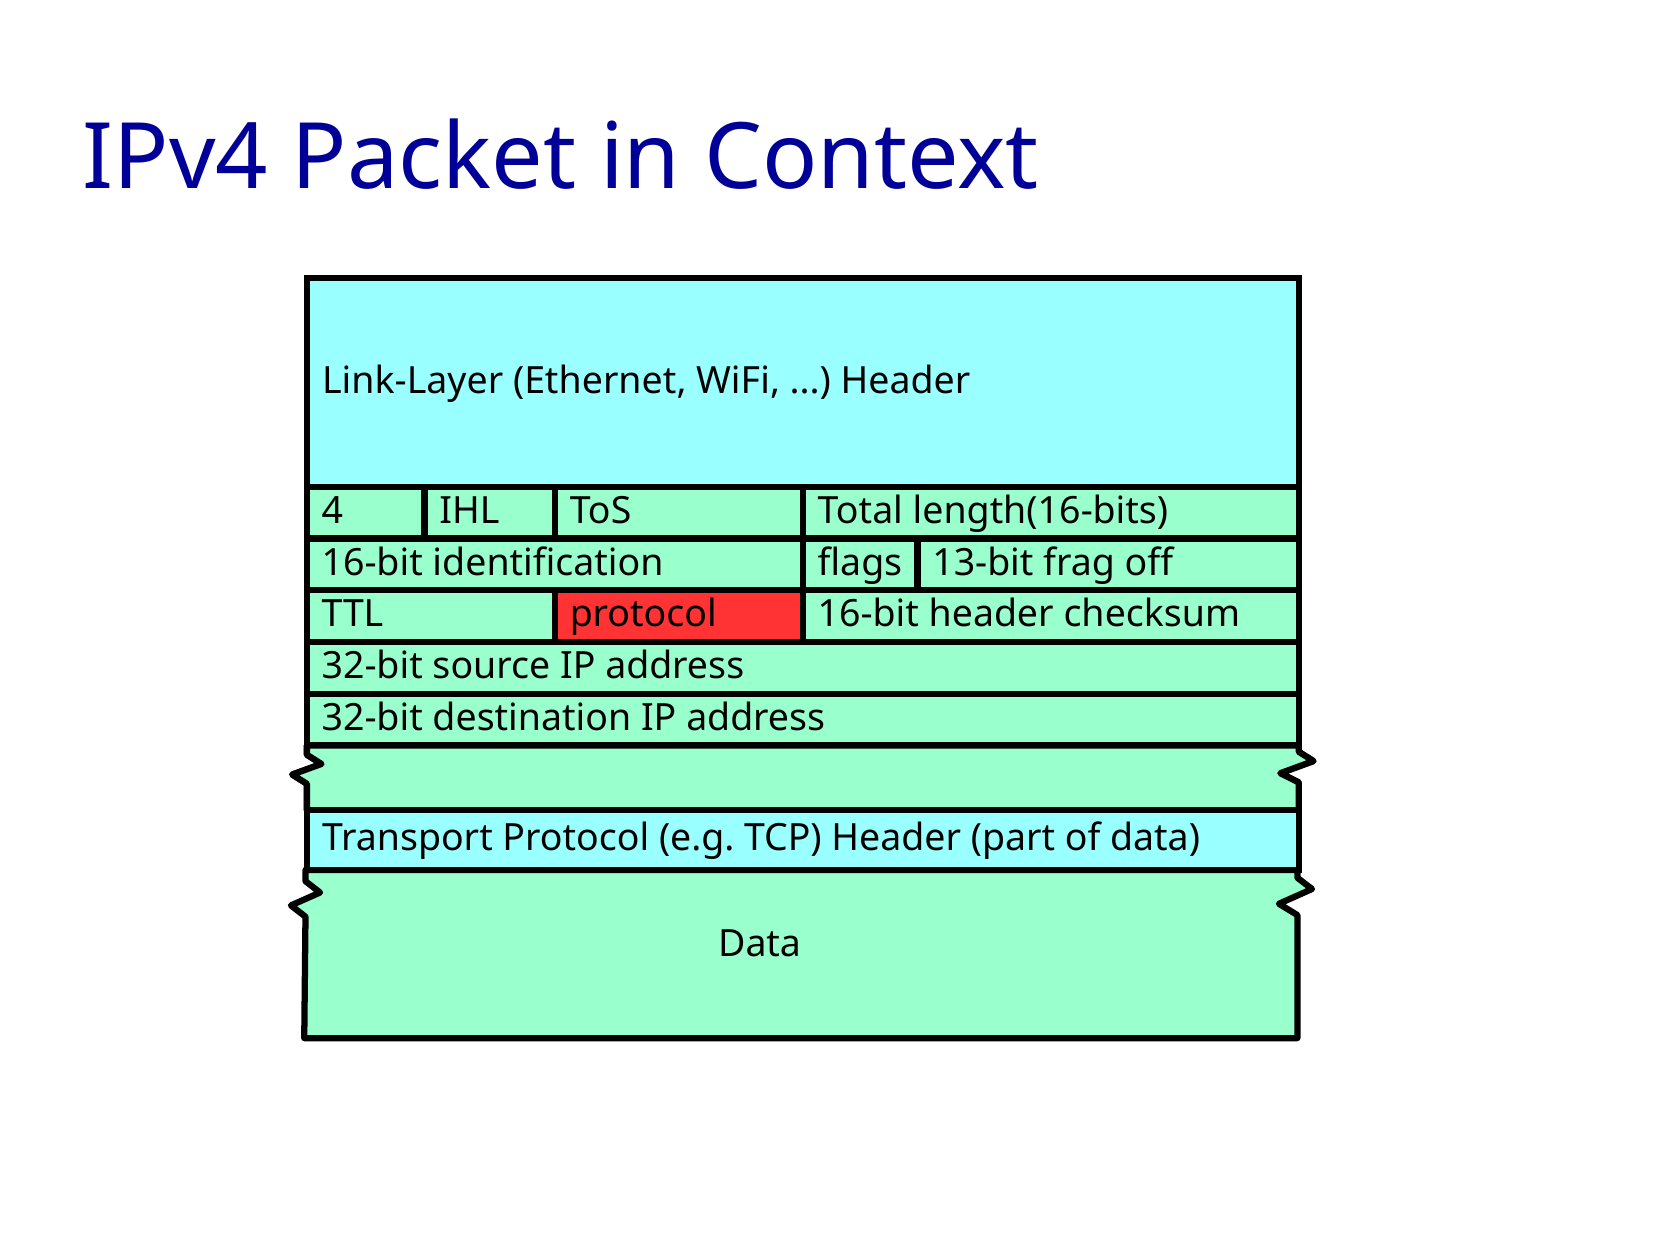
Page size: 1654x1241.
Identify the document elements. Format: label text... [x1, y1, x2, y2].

text_box 32-bit source IP address [306, 642, 1299, 693]
text_box flags [802, 538, 918, 591]
text_box Data [703, 920, 891, 971]
text_box 4 [306, 486, 424, 539]
text_box ToS [555, 487, 802, 539]
text_box Link-Layer (Ethernet, WiFi, ...) Header [307, 278, 1300, 487]
text_box 16-bit identification [306, 539, 802, 590]
text_box TTL [306, 590, 555, 642]
text_box Total length(16-bits) [802, 487, 1299, 539]
text_box 16-bit header checksum [802, 590, 1299, 642]
text_box 13-bit frag off [918, 539, 1299, 590]
text_box IHL [424, 487, 555, 539]
text_box 32-bit destination IP address [306, 693, 1299, 745]
text_box [290, 870, 1313, 1039]
text_box Transport Protocol (e.g. TCP) Header (part of data) [307, 810, 1300, 871]
text_box [292, 745, 1314, 811]
text_box protocol [555, 590, 802, 642]
title IPv4 Packet in Context [82, 49, 1571, 257]
